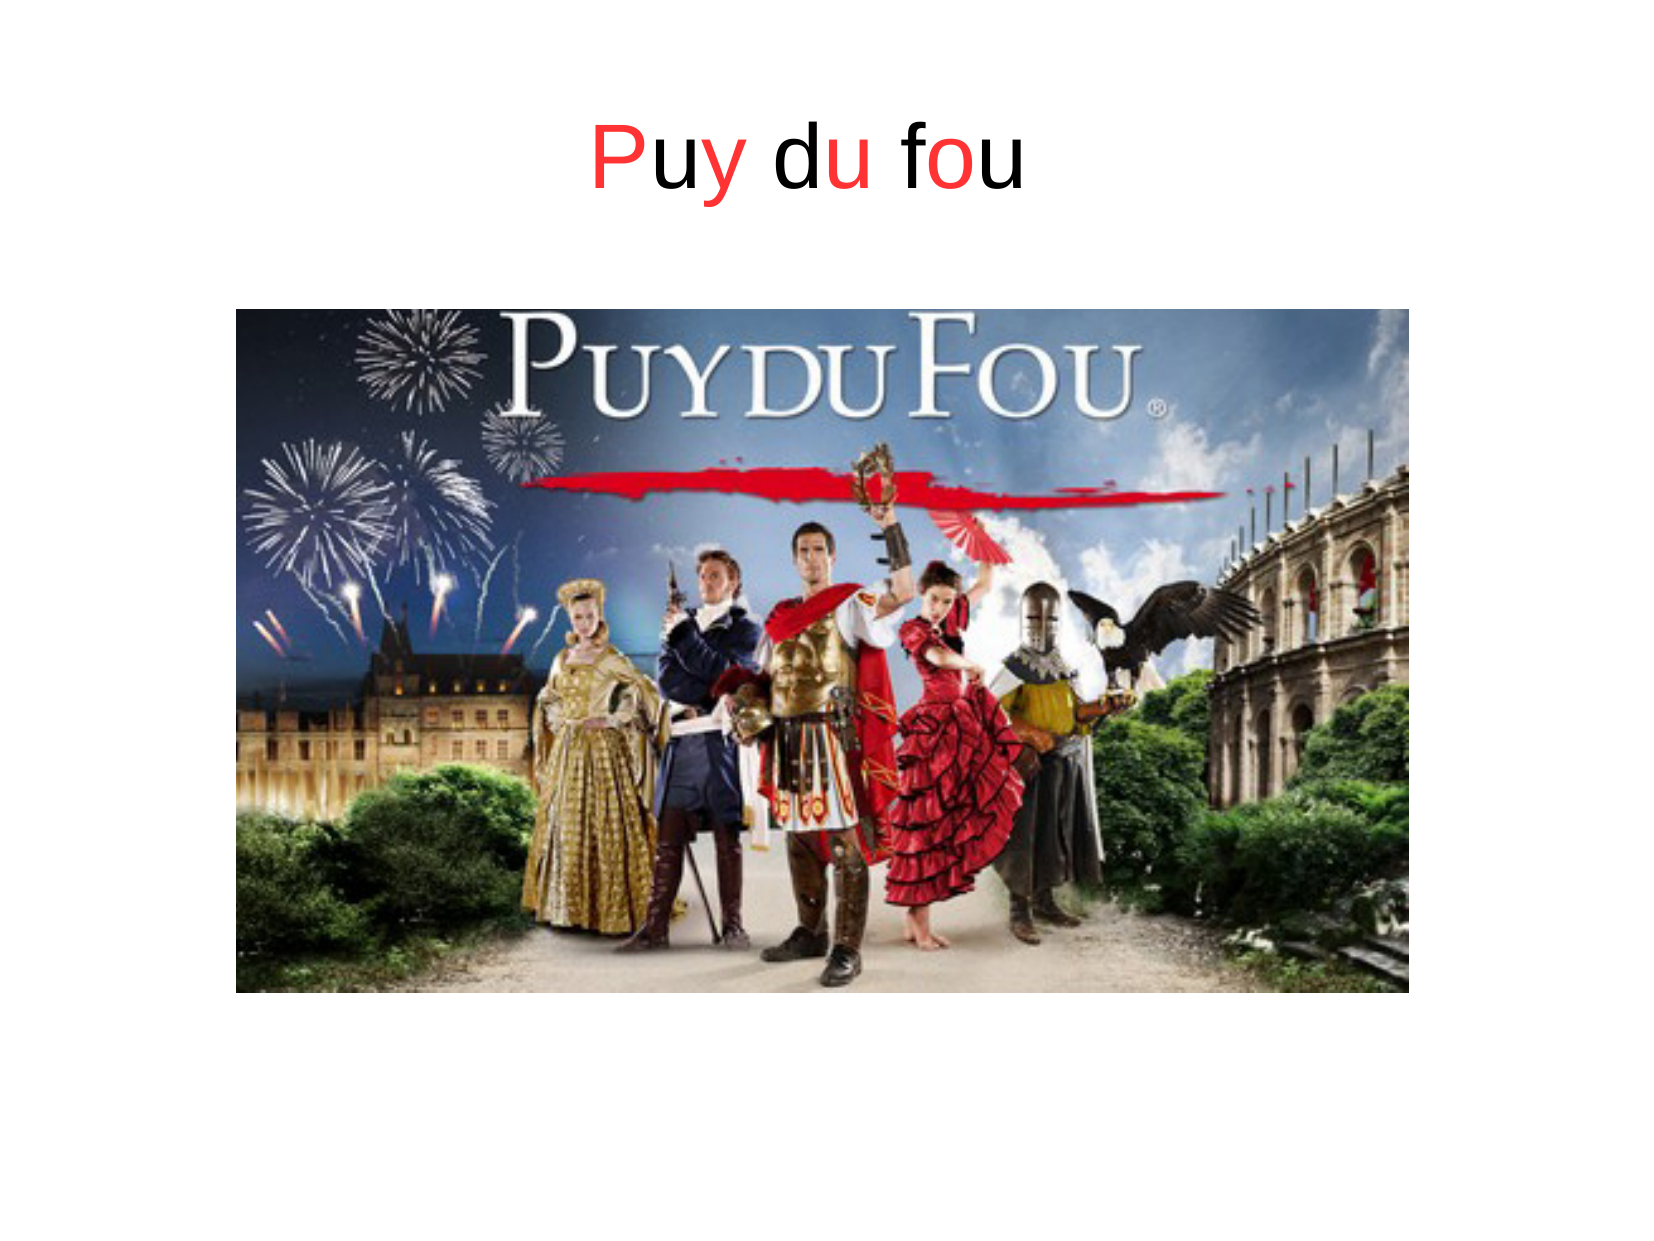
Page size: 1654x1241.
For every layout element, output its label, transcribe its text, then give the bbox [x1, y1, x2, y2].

picture [236, 309, 1409, 993]
title Puy du fou [76, 53, 1566, 261]
